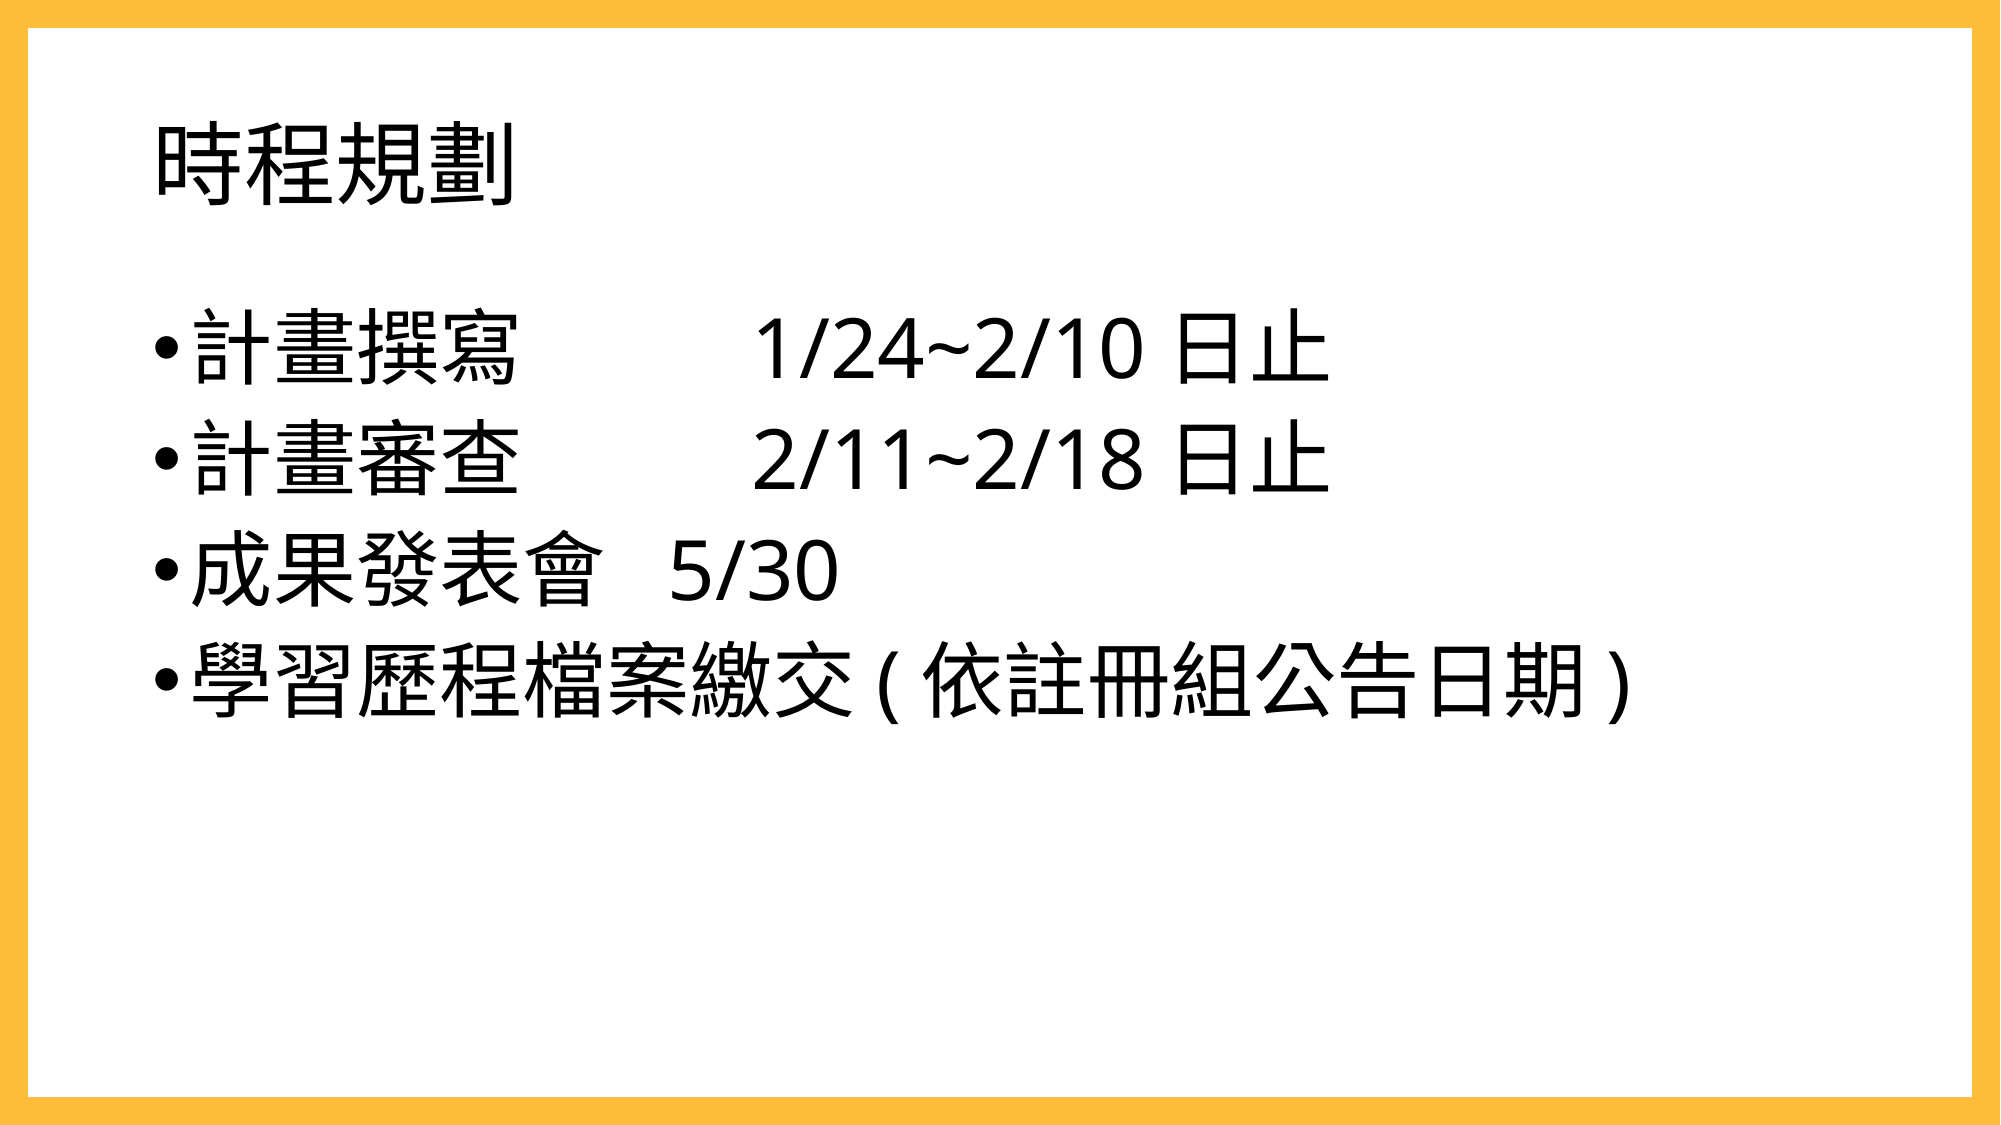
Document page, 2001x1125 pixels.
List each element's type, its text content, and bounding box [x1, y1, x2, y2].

title 時程規劃 [137, 59, 1863, 278]
list 計畫撰寫 1/24~2/10日止 計畫審查 2/11~2/18日止 成果發表會 5/30 學習歷程檔案繳交(依註冊組公告日期) [137, 299, 1863, 1014]
